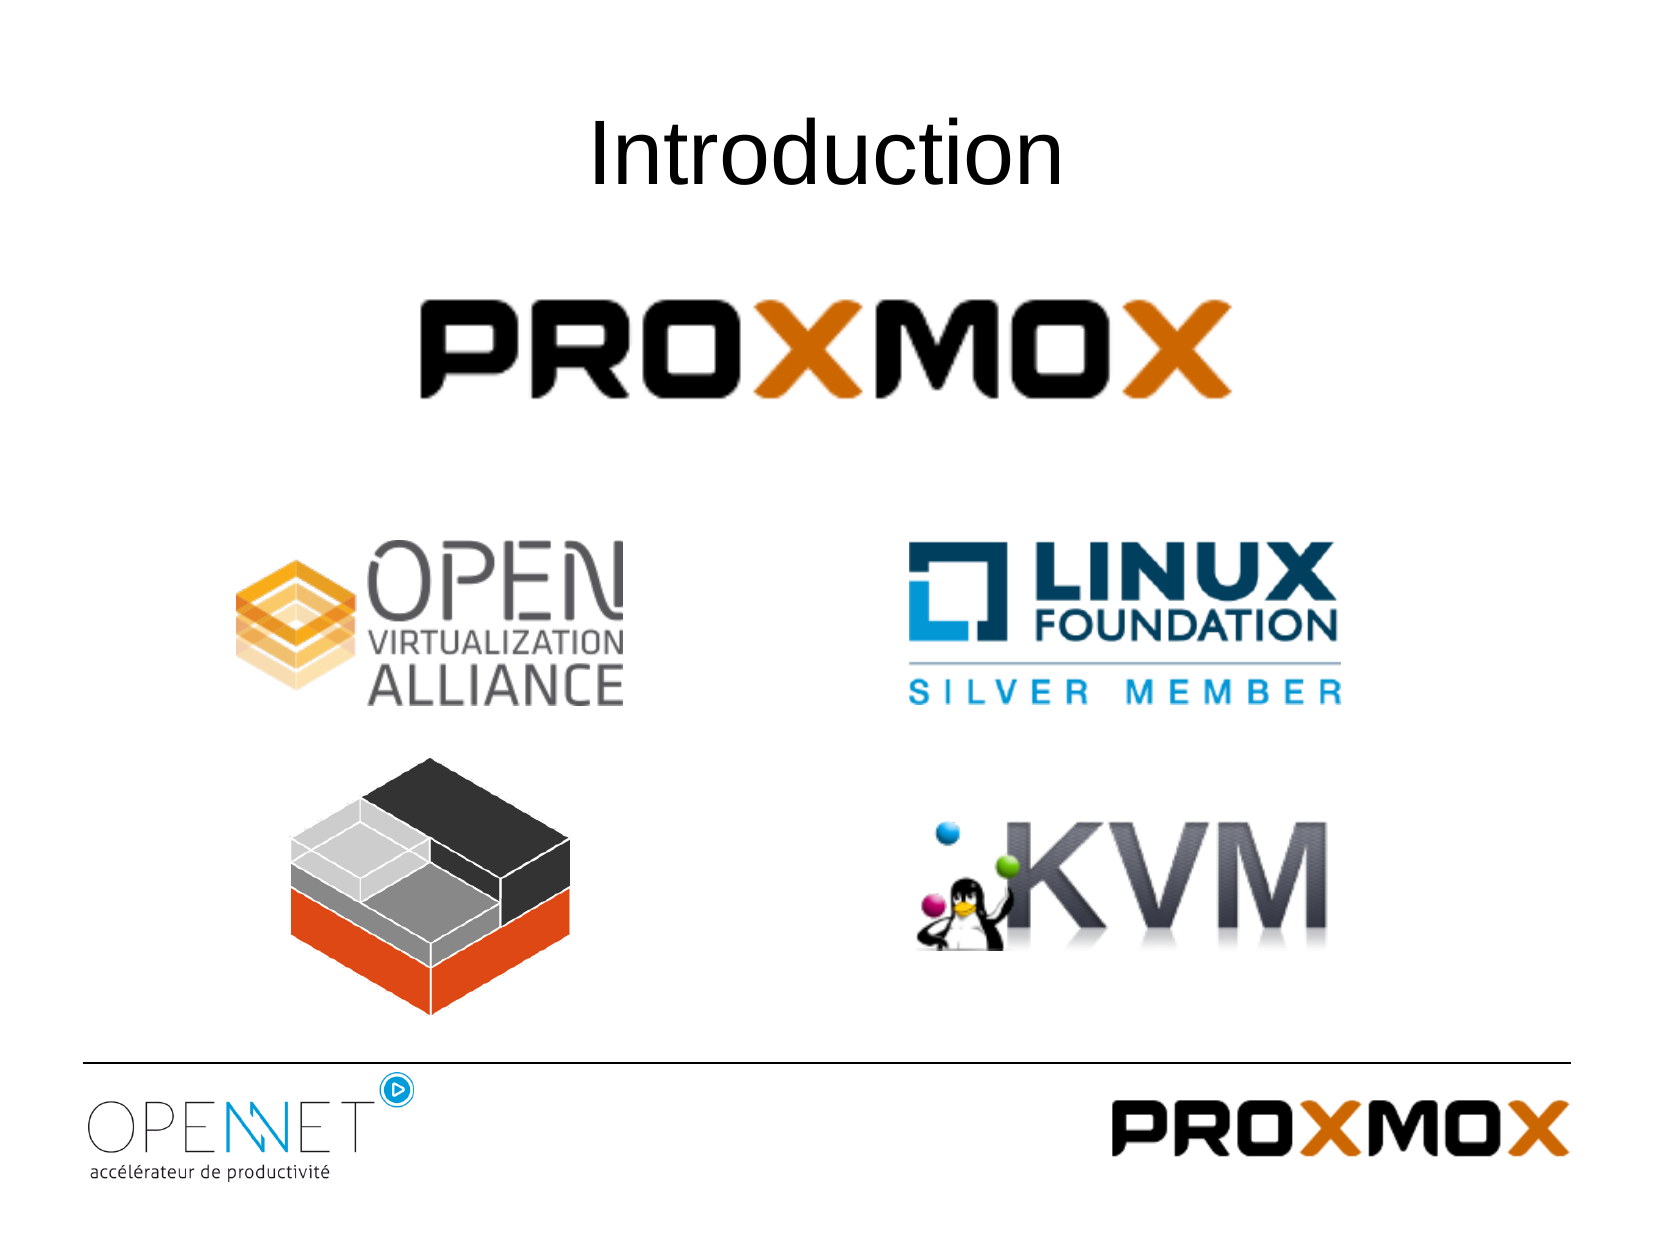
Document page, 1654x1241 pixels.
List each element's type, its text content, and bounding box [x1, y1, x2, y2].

title Introduction [82, 49, 1571, 257]
picture [909, 541, 1341, 705]
picture [236, 540, 623, 707]
picture [88, 1072, 414, 1182]
picture [1111, 1099, 1571, 1158]
picture [419, 298, 1235, 402]
picture [916, 821, 1334, 951]
picture [288, 755, 571, 1016]
